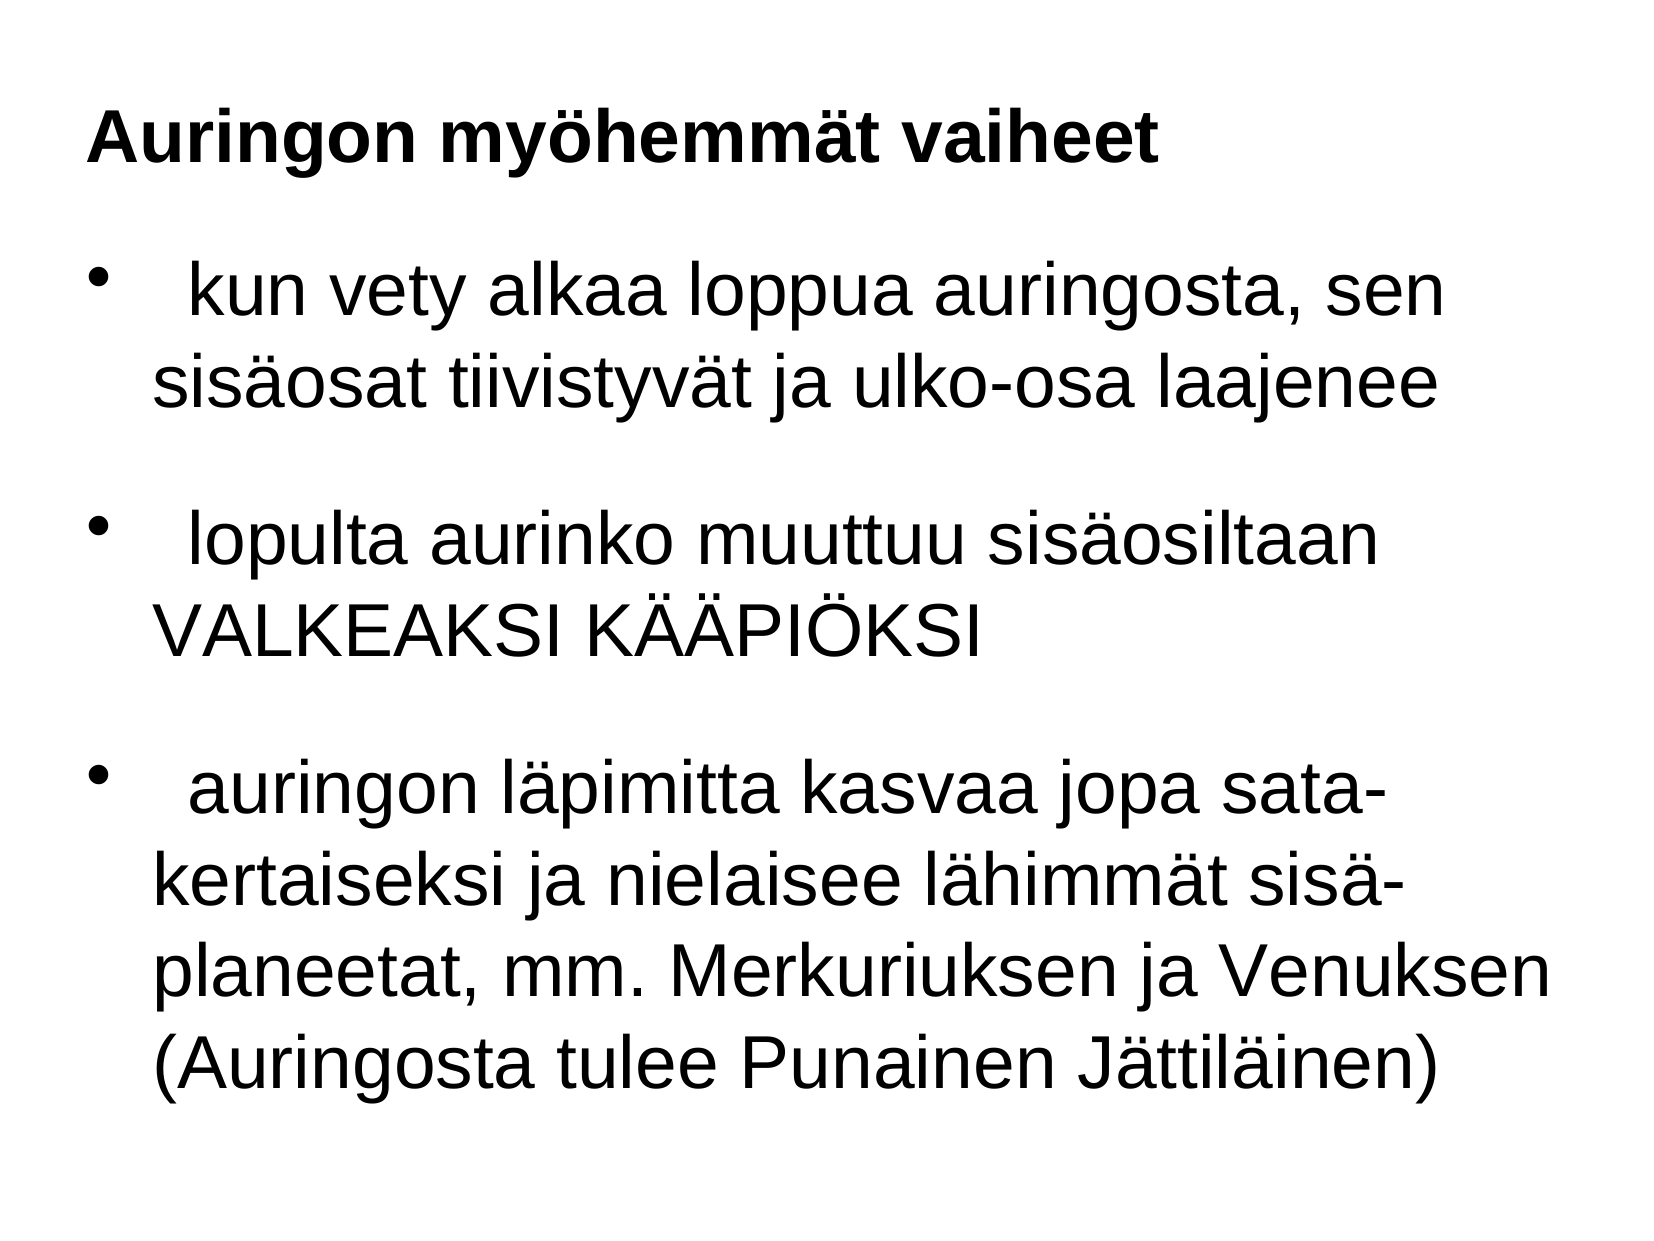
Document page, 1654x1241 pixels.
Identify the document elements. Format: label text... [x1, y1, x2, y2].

text_box Auringon myöhemmät vaiheet kun vety alkaa loppua auringosta, sen sisäosat tiivistyvät ja ulko-osa laajenee lopulta aurinko muuttuu sisäosiltaan VALKEAKSI KÄÄPIÖKSI auringon läpimitta kasvaa jopa sata-kertaiseksi ja nielaisee lähimmät sisä-planeetat, mm. Merkuriuksen ja Venuksen (Auringosta tulee Punainen Jättiläinen) [70, 82, 1619, 1157]
